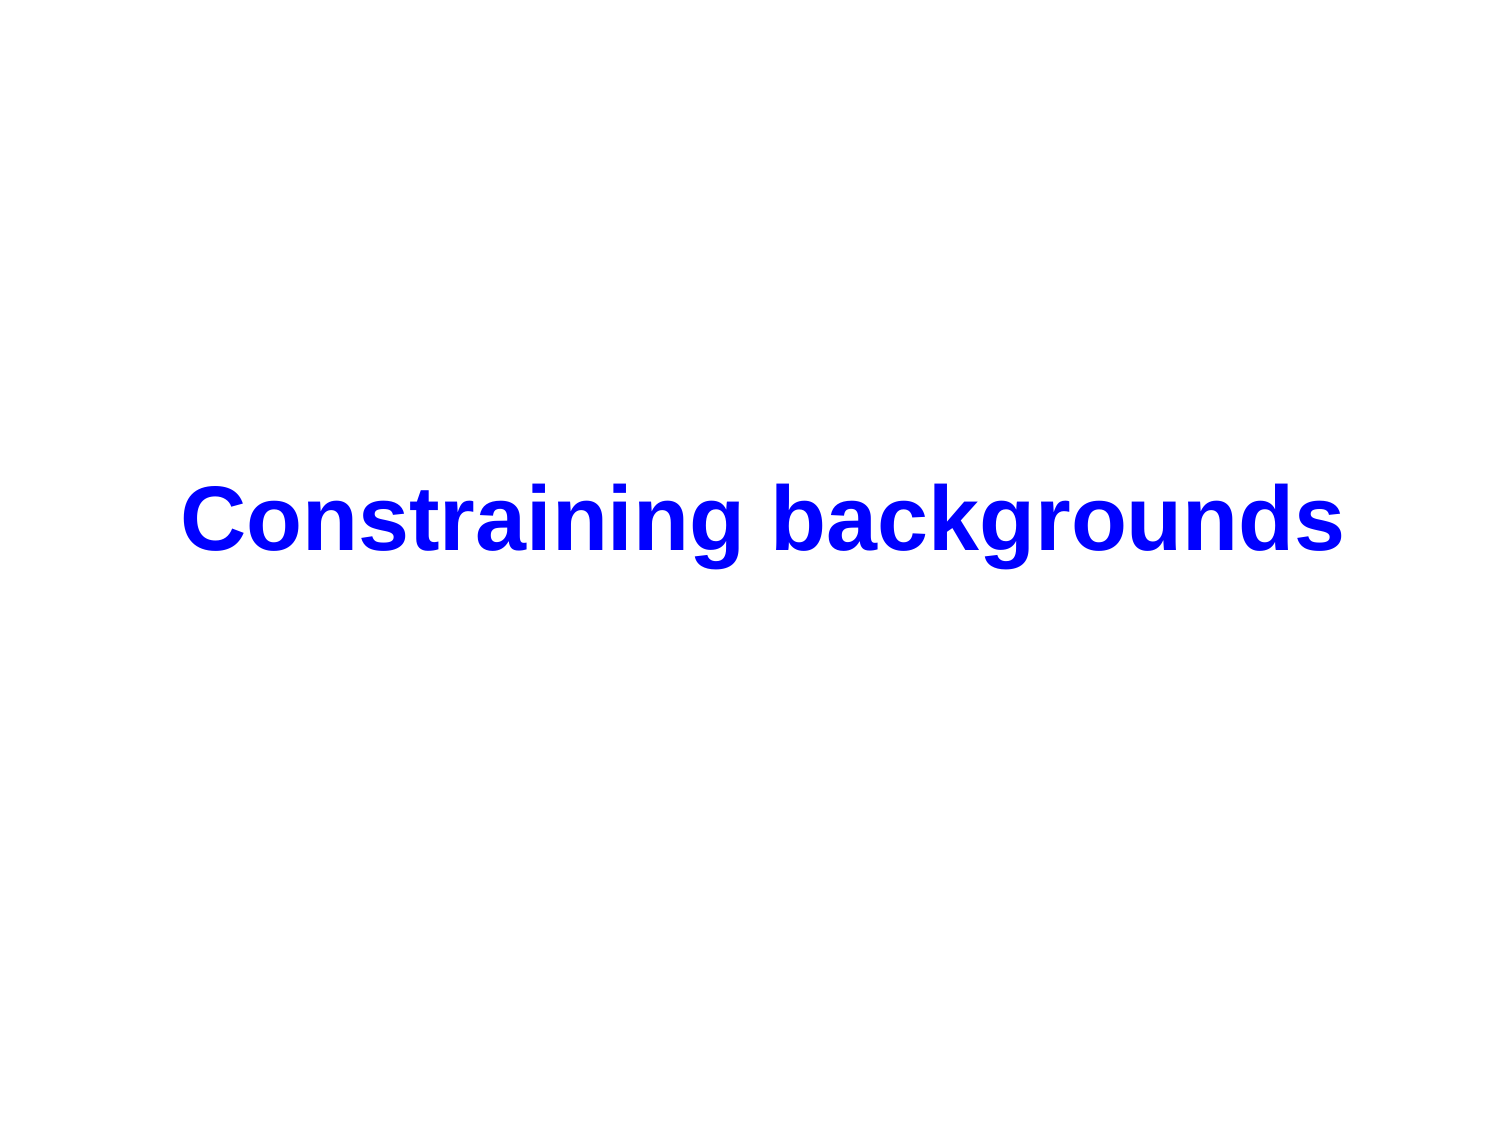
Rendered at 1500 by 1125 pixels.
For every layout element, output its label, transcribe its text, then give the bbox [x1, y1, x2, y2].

title Constraining backgrounds [145, 445, 1383, 583]
